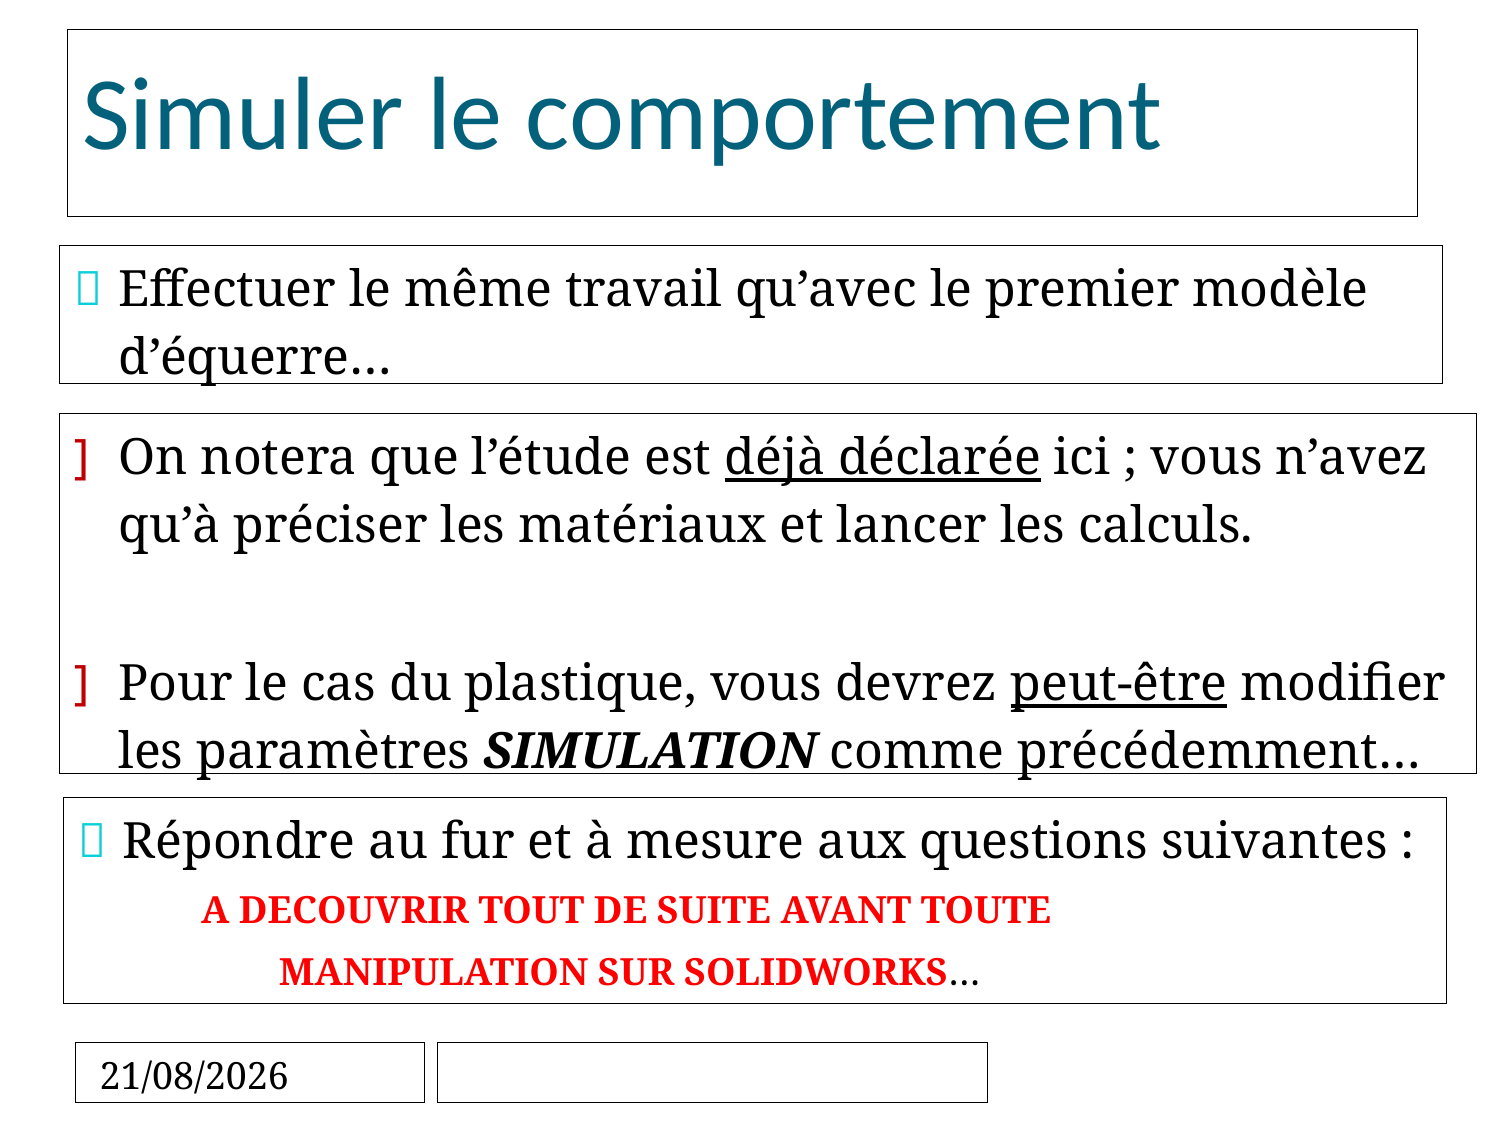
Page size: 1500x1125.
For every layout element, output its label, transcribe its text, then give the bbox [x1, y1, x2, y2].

text_box On notera que l’étude est déjà déclarée ici ; vous n’avez qu’à préciser les matériaux et lancer les calculs. Pour le cas du plastique, vous devrez peut-être modifier les paramètres SIMULATION comme précédemment… [59, 413, 1477, 774]
text_box Répondre au fur et à mesure aux questions suivantes : A DECOUVRIR TOUT DE SUITE AVANT TOUTE MANIPULATION SUR SOLIDWORKS… [63, 797, 1447, 1004]
text_box Effectuer le même travail qu’avec le premier modèle d’équerre… [59, 245, 1443, 384]
title Simuler le comportement [67, 29, 1418, 217]
